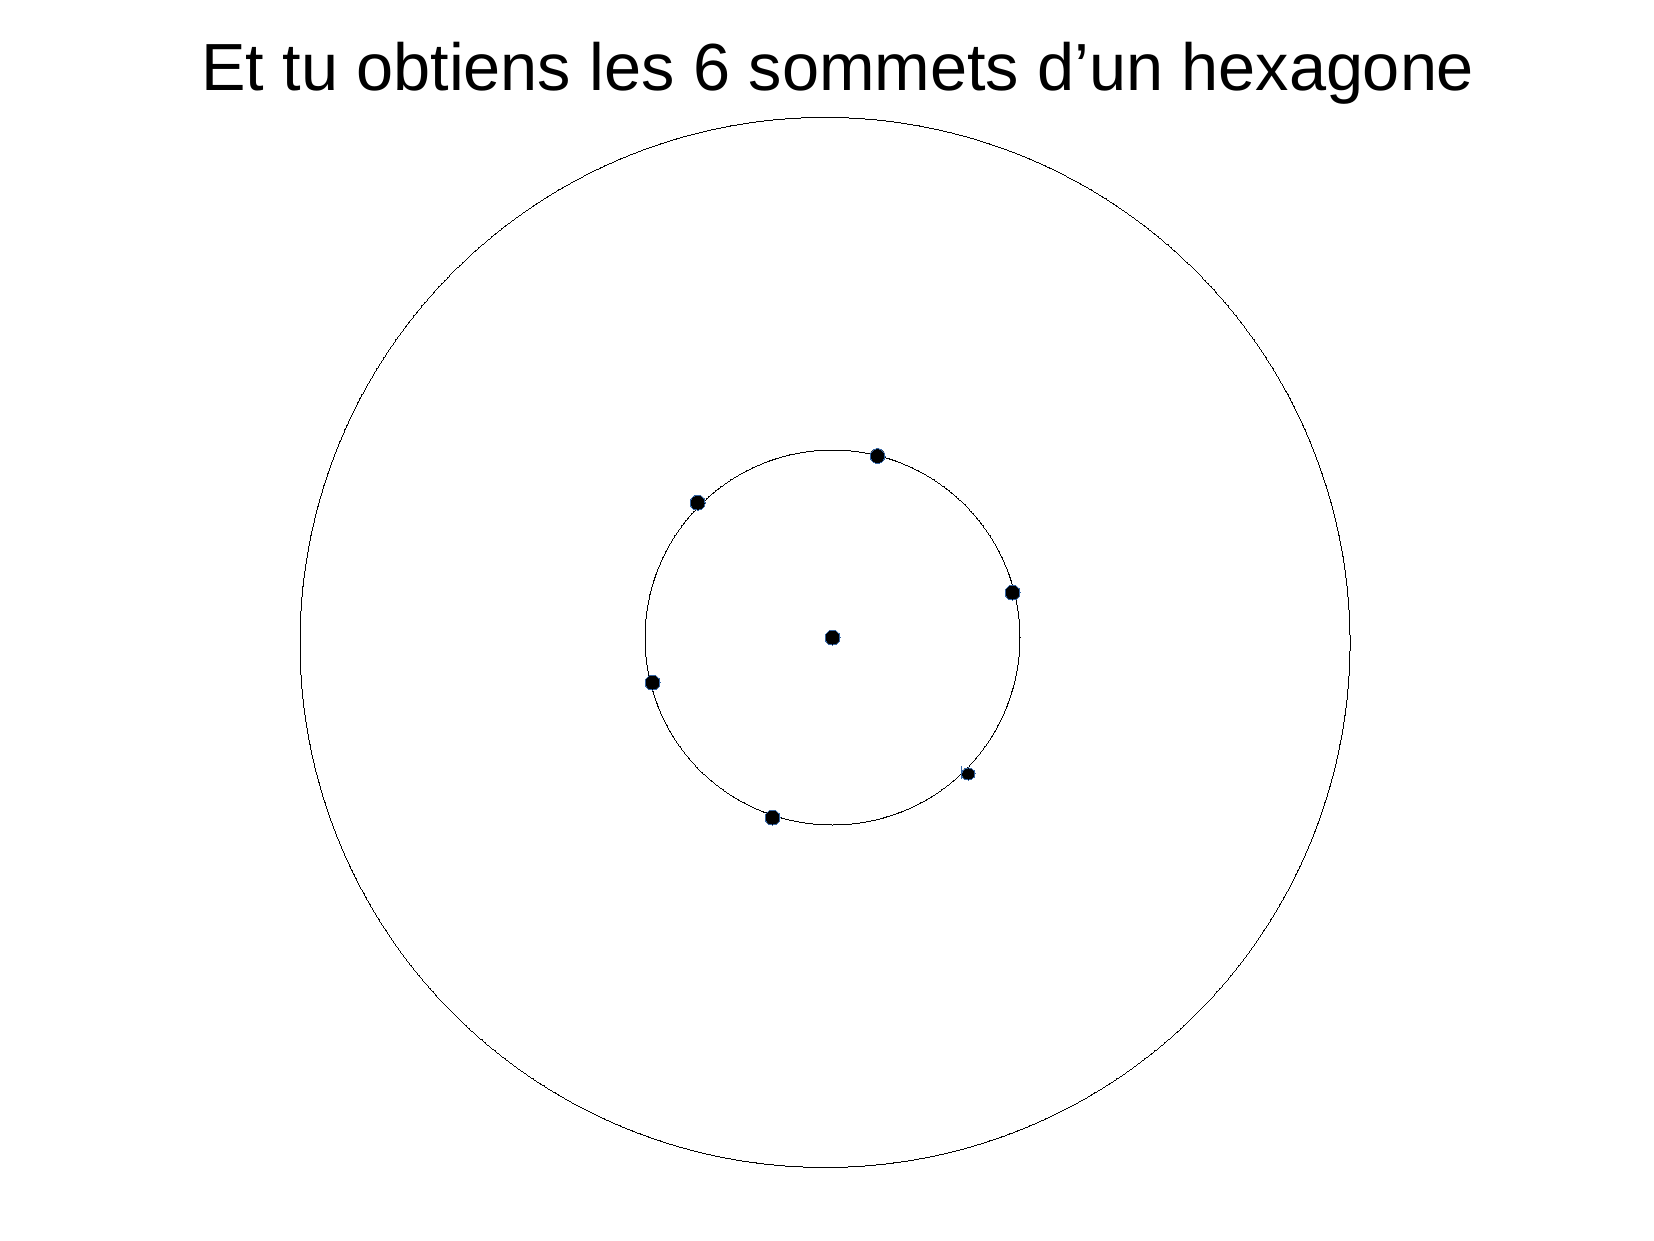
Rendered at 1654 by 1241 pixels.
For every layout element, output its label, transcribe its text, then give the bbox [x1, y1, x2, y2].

title Et tu obtiens les 6 sommets d’un hexagone [30, 30, 1654, 106]
text_box [825, 630, 841, 646]
text_box [645, 675, 661, 691]
text_box [870, 448, 886, 464]
text_box [1005, 585, 1021, 601]
text_box [690, 495, 706, 511]
text_box [961, 766, 976, 781]
text_box [765, 810, 781, 826]
